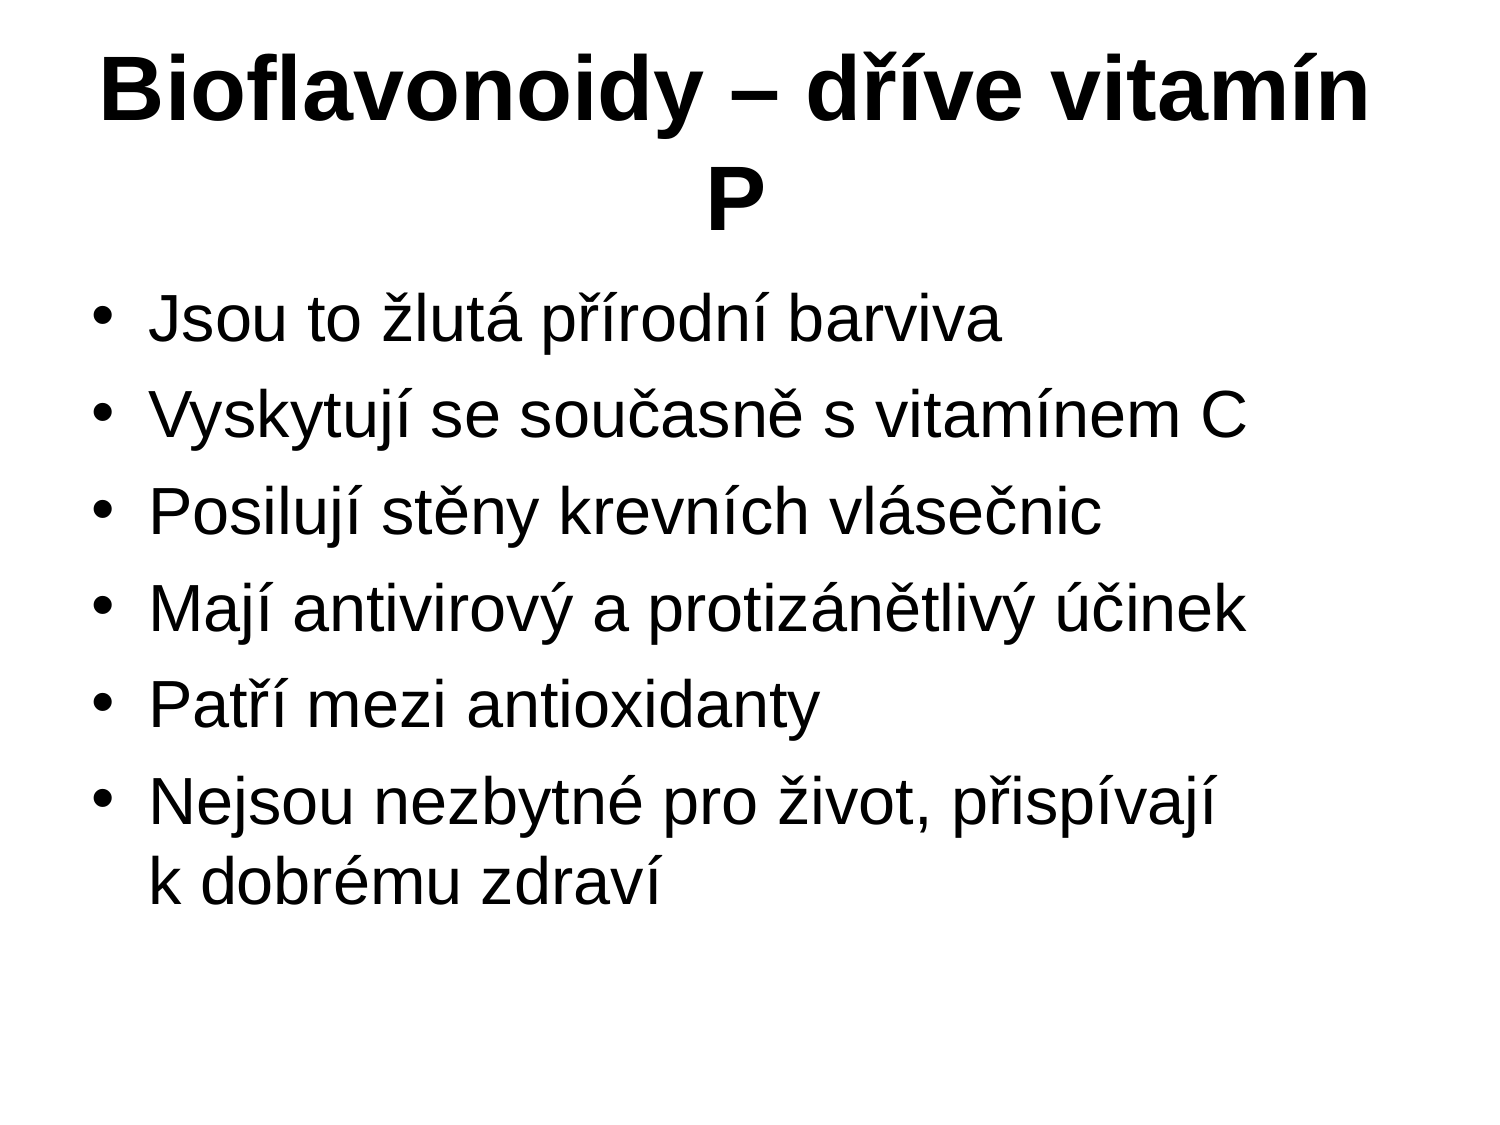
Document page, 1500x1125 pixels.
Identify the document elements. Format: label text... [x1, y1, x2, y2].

list Jsou to žlutá přírodní barviva Vyskytují se současně s vitamínem C Posilují stěny krevních vlásečnic Mají antivirový a protizánětlivý účinek Patří mezi antioxidanty Nejsou nezbytné pro život, přispívají k dobrému zdraví [76, 267, 1427, 1010]
title Bioflavonoidy – dříve vitamín P [46, 21, 1426, 257]
